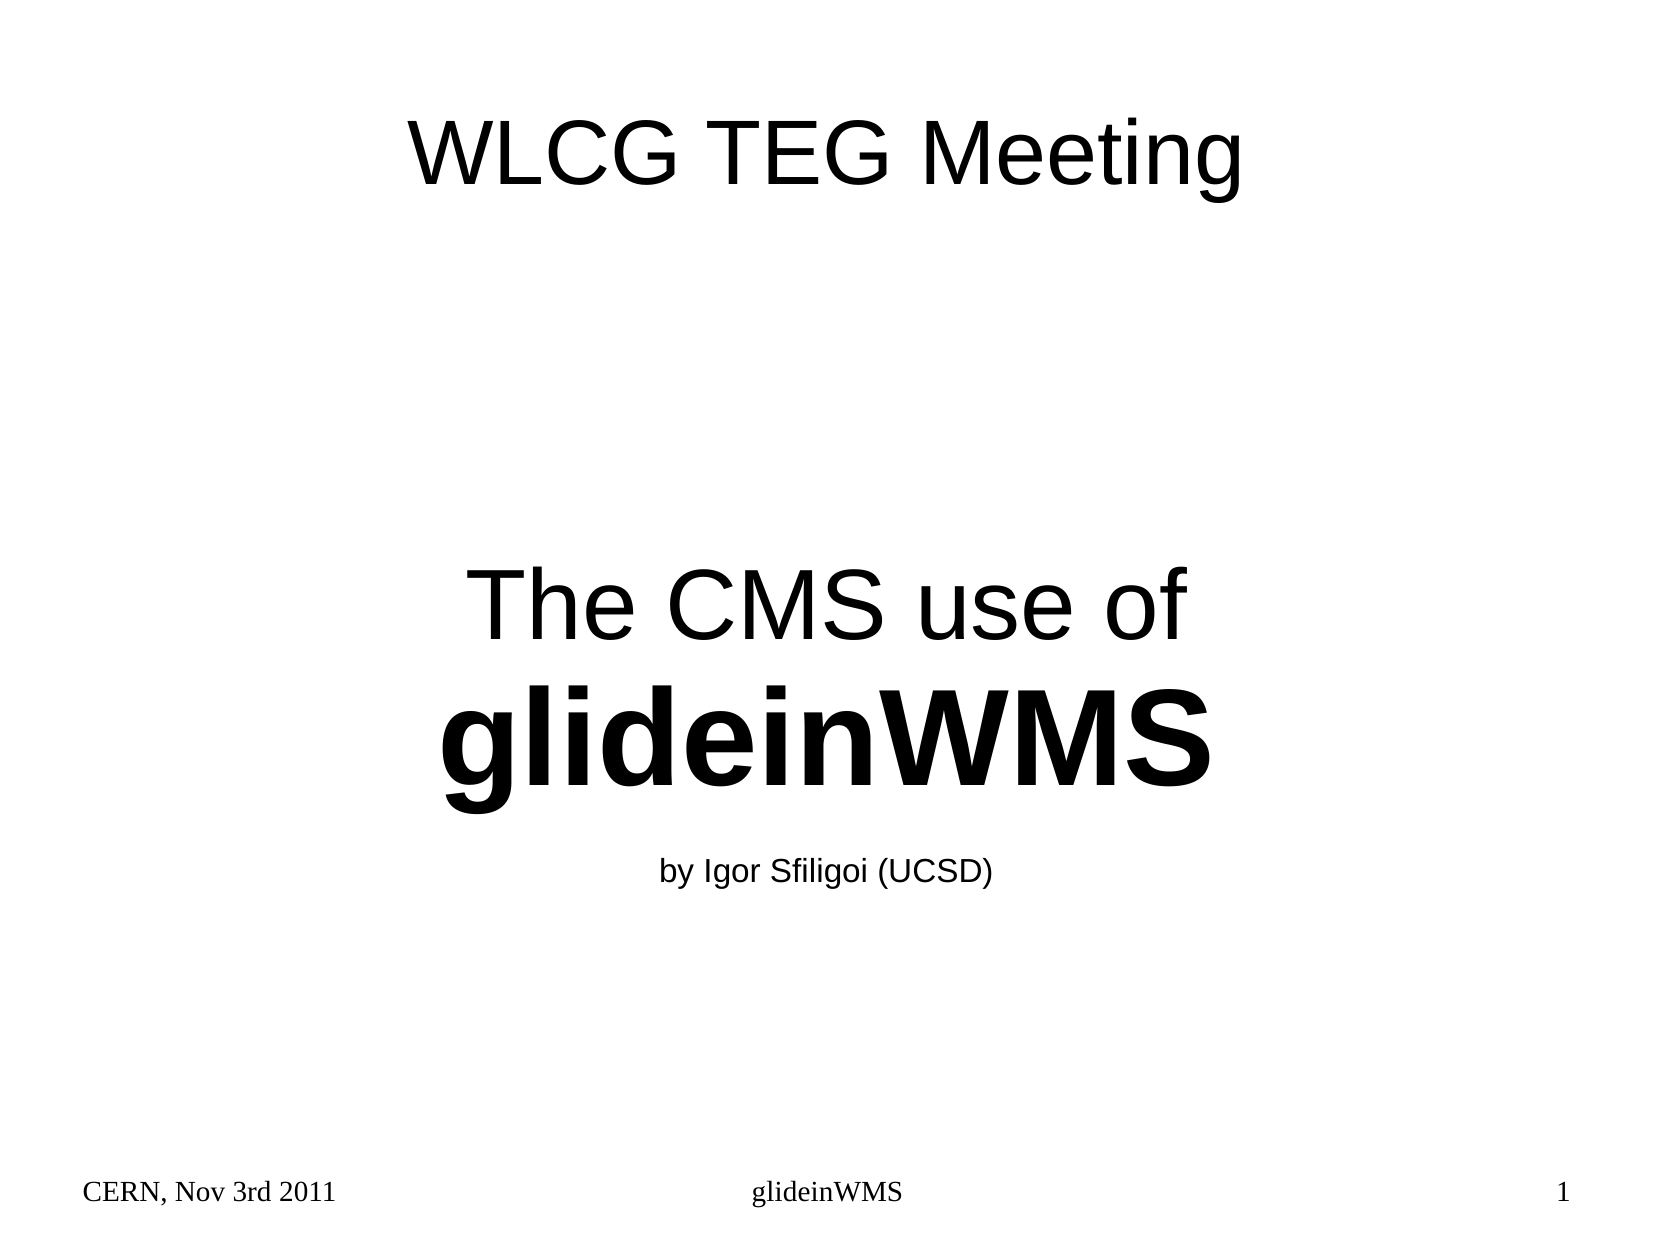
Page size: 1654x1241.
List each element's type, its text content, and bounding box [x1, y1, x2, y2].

title WLCG TEG Meeting [82, 49, 1571, 257]
subtitle The CMS use of glideinWMS by Igor Sfiligoi (UCSD) [82, 290, 1571, 1149]
